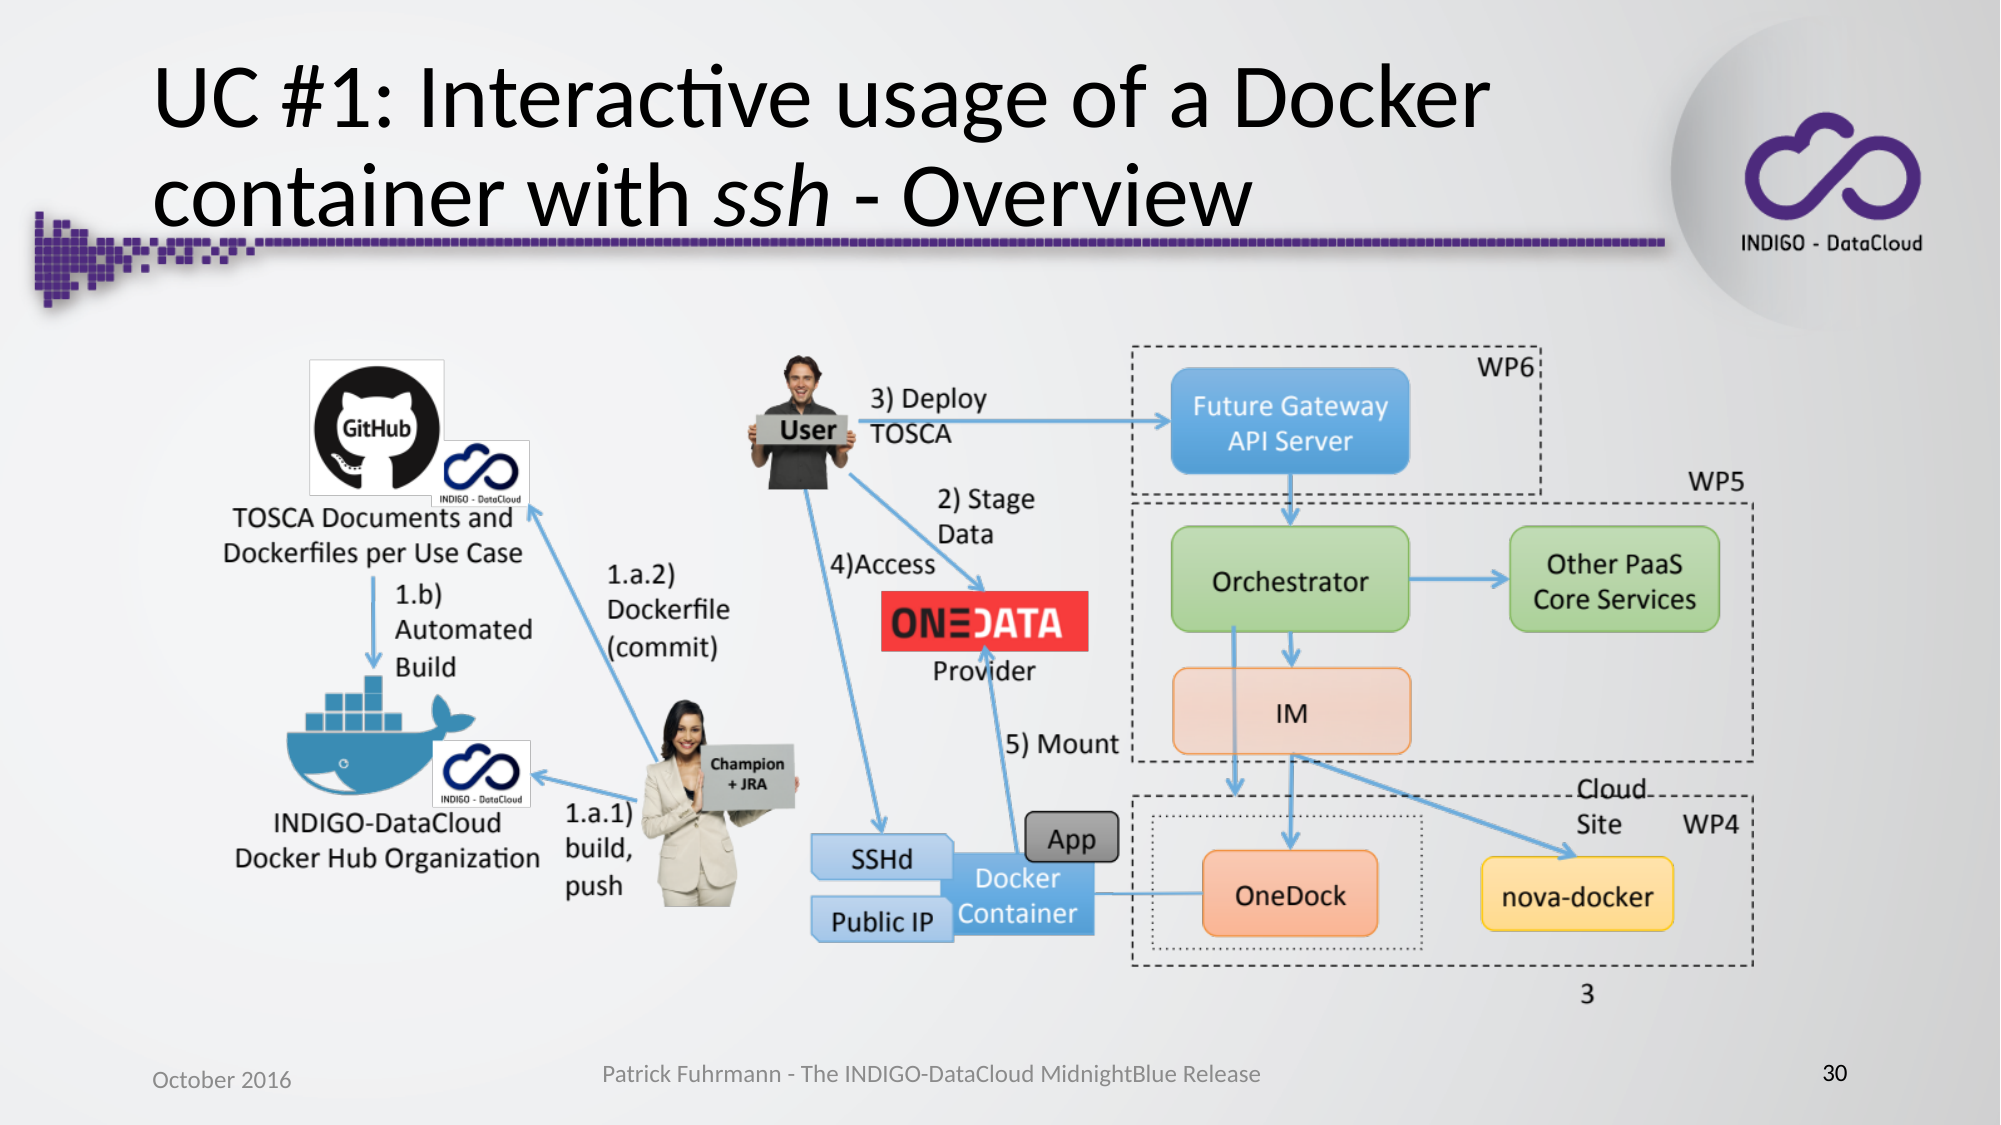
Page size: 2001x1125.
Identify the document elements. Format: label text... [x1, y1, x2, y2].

footer Patrick Fuhrmann - The INDIGO-DataCloud MidnightBlue Release [587, 1042, 1413, 1103]
slide_number <number> [1702, 1041, 1863, 1102]
picture [0, 0, 2000, 1125]
slide_number October 2016 [137, 1048, 588, 1109]
title UC #1: Interactive usage of a Docker container with ssh - Overview [137, 38, 1863, 256]
